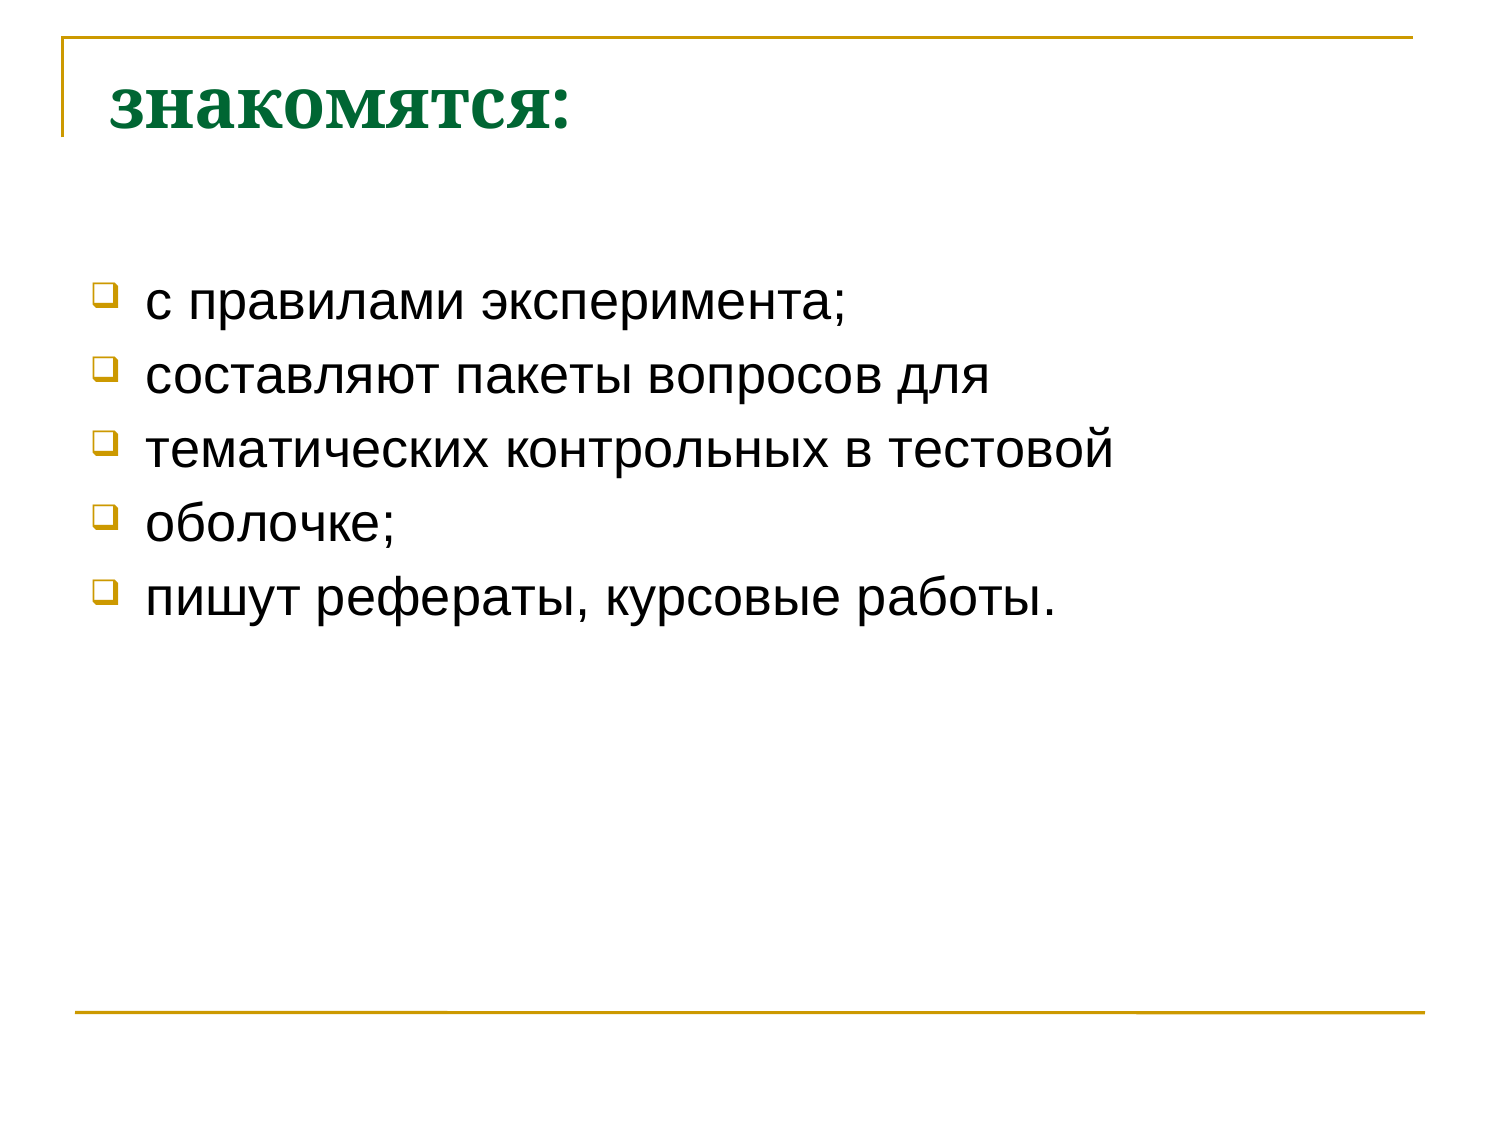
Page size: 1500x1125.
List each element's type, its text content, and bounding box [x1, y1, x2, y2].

title знакомятся: [75, 45, 1426, 233]
list с правилами эксперимента; составляют пакеты вопросов для тематических контрольных в тестовой оболочке; пишут рефераты, курсовые работы. [75, 262, 1424, 1006]
